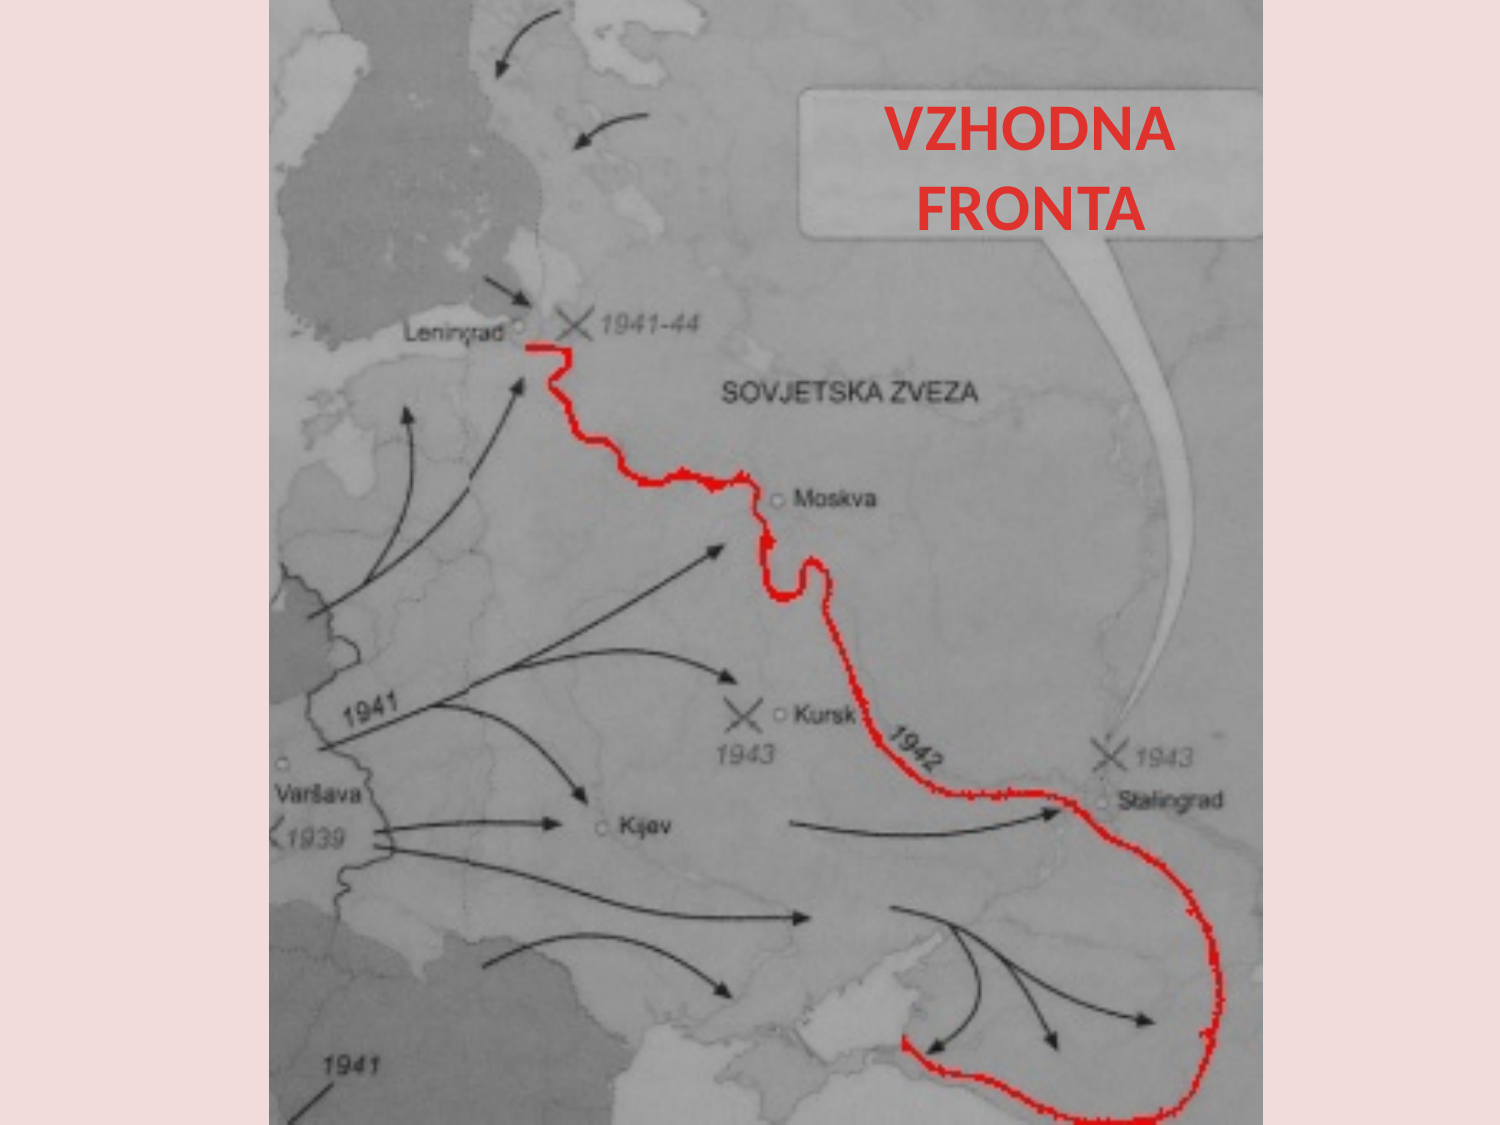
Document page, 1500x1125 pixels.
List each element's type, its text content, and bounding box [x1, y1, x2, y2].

picture [269, 0, 1263, 1125]
title VZHODNA FRONTA [808, 105, 1254, 223]
